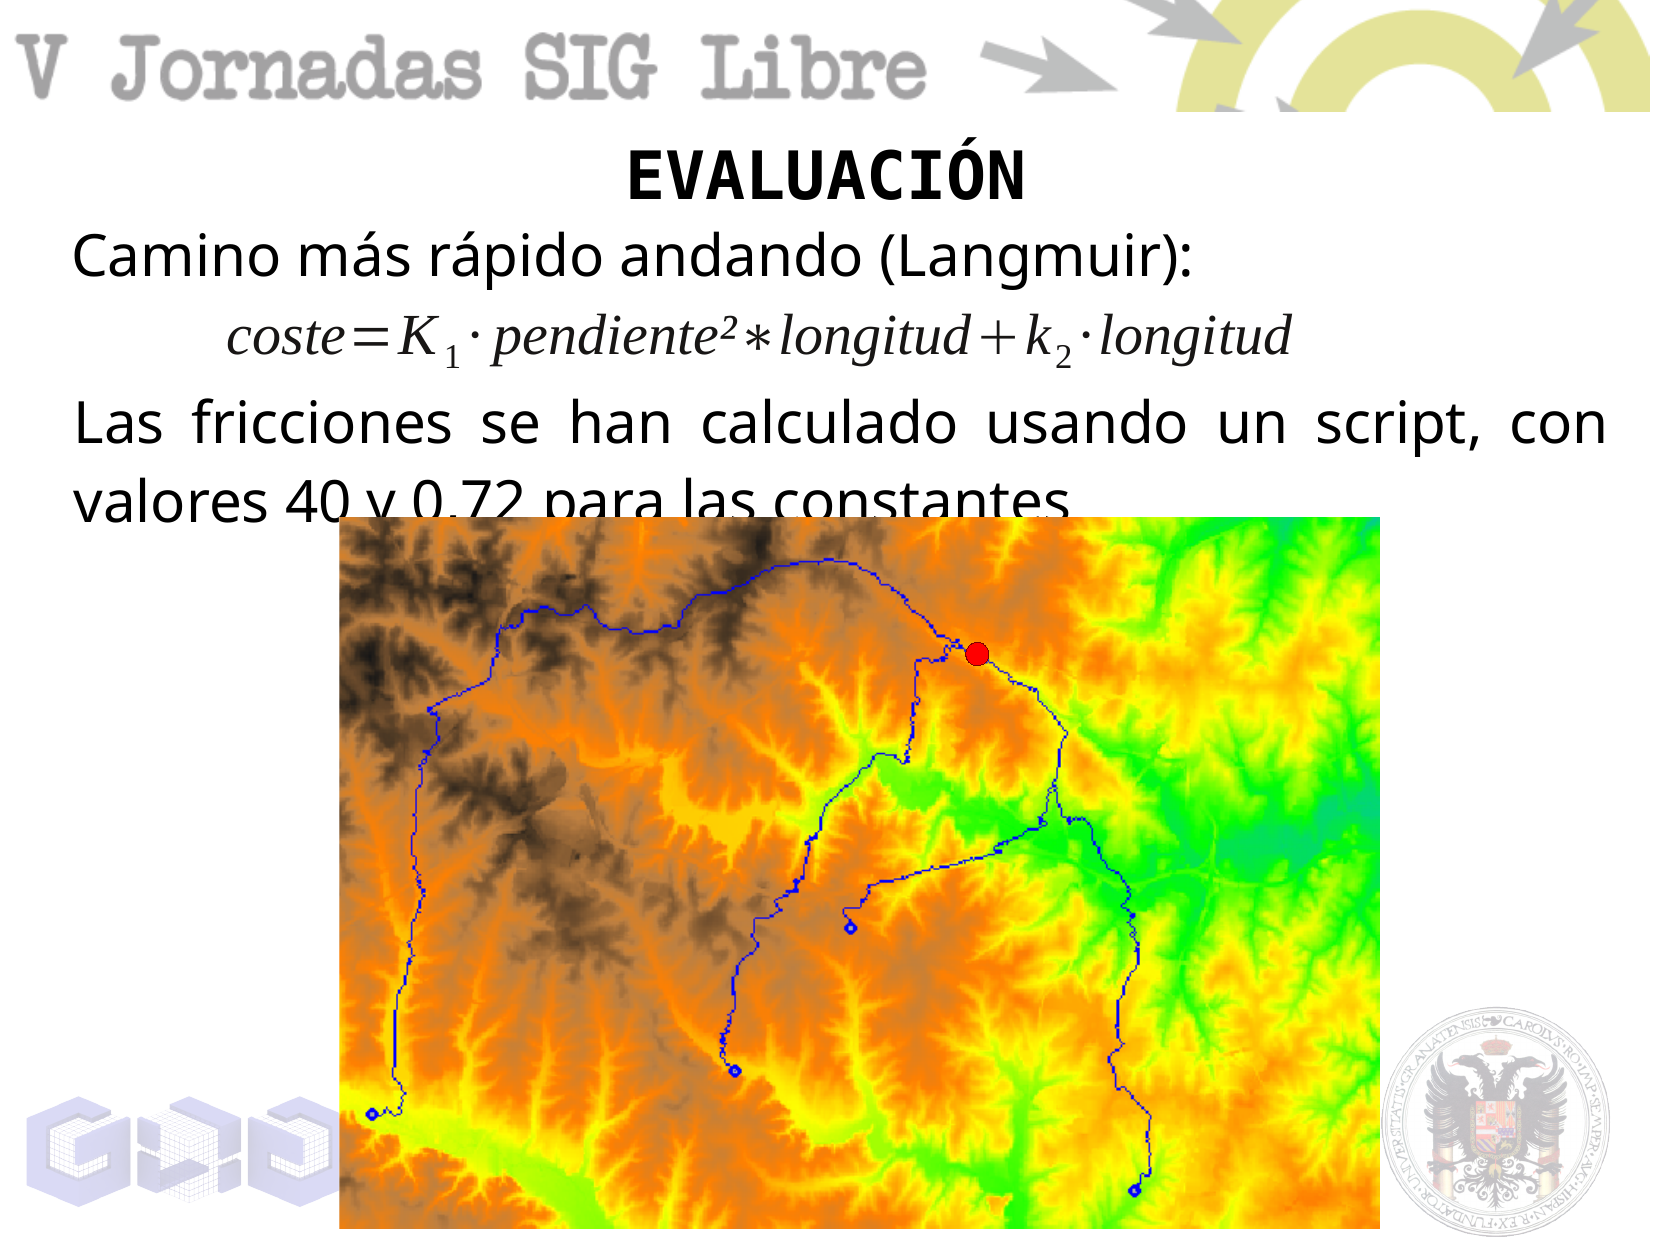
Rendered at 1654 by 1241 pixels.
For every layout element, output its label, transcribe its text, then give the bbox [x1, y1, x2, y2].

chart [219, 302, 1298, 374]
text_box Comparación con camino isotrópico. [0, 0, 1650, 112]
text_box EVALUACIÓN [0, 129, 1654, 223]
text_box Las fricciones se han calculado usando un script, con valores 40 y 0,72 para las constantes [59, 374, 1625, 525]
text_box Camino más rápido andando (Langmuir): [56, 206, 1622, 290]
picture [338, 517, 1380, 1229]
text_box [965, 642, 989, 666]
